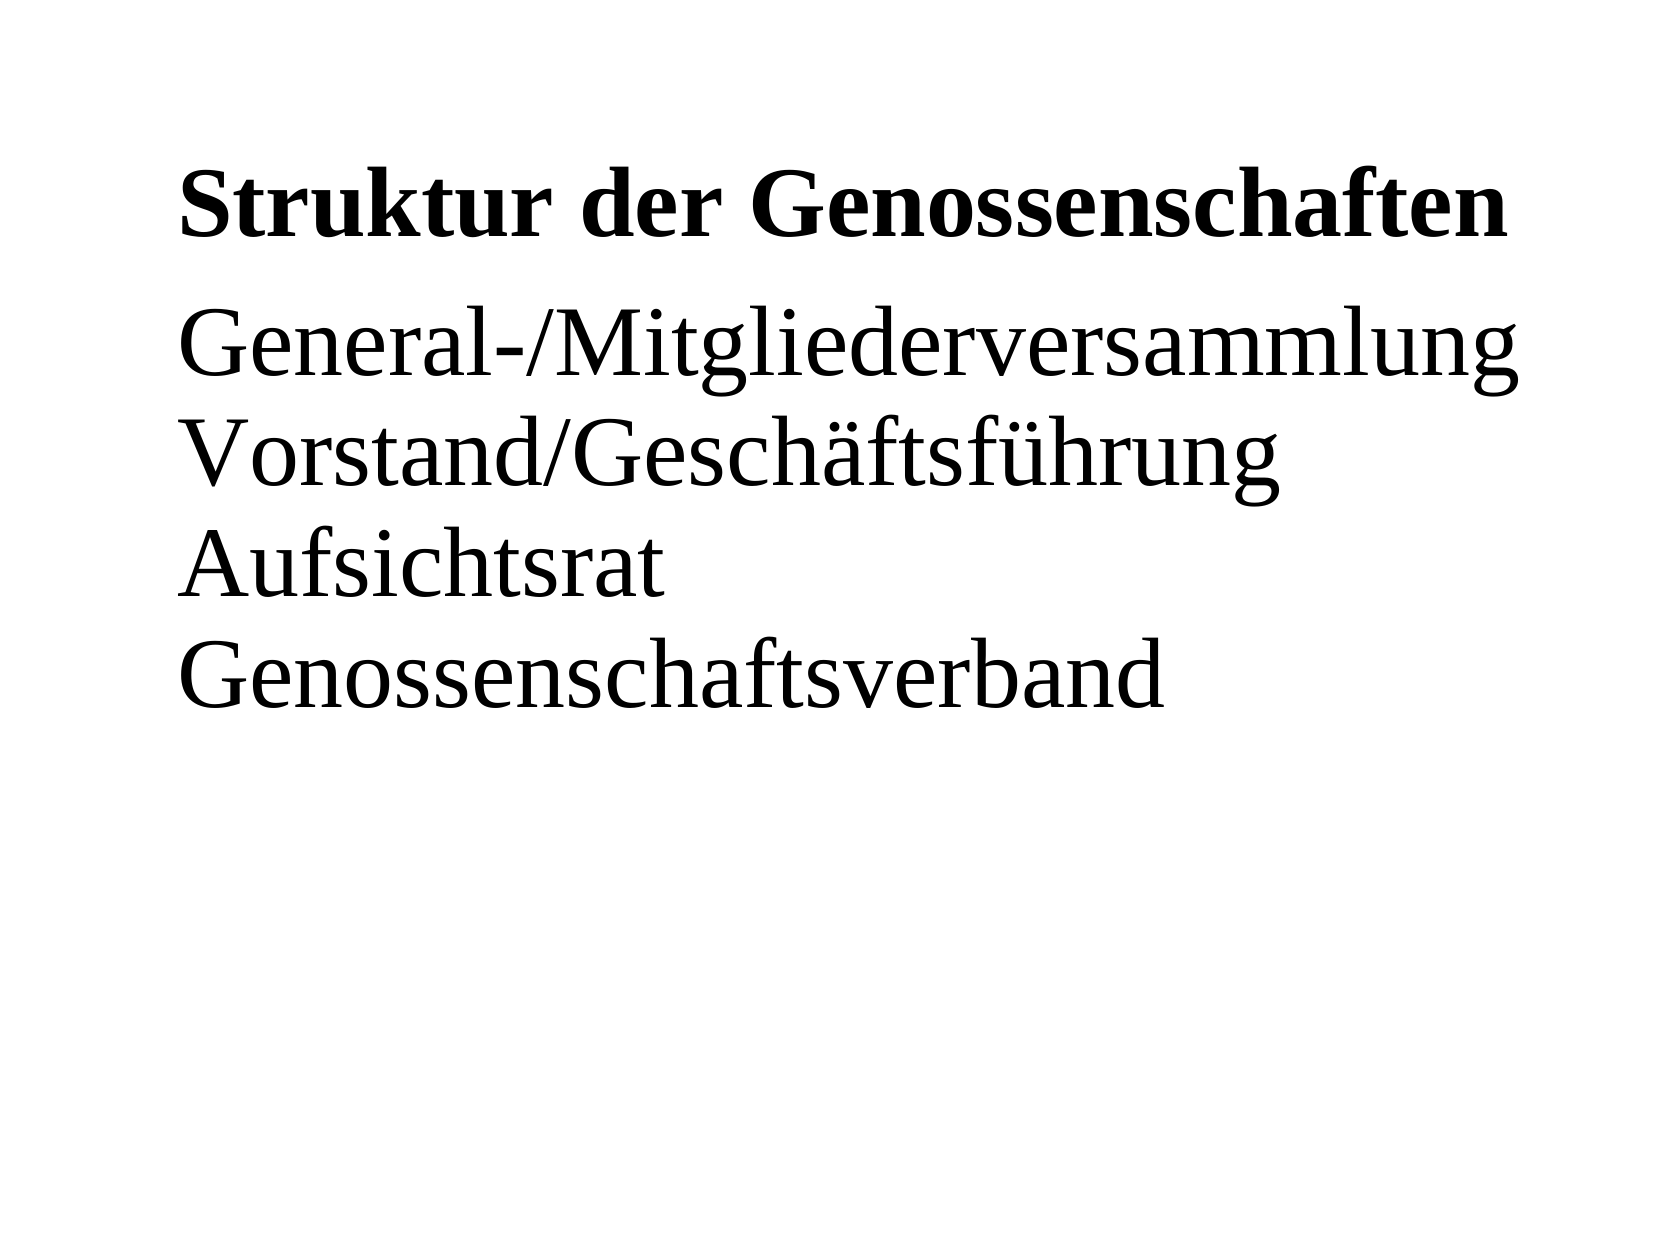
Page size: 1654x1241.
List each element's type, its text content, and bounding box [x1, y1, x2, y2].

text_box Struktur der Genossenschaften General-/Mitgliederversammlung Vorstand/Geschäftsführung Aufsichtsrat Genossenschaftsverband [177, 147, 1522, 798]
